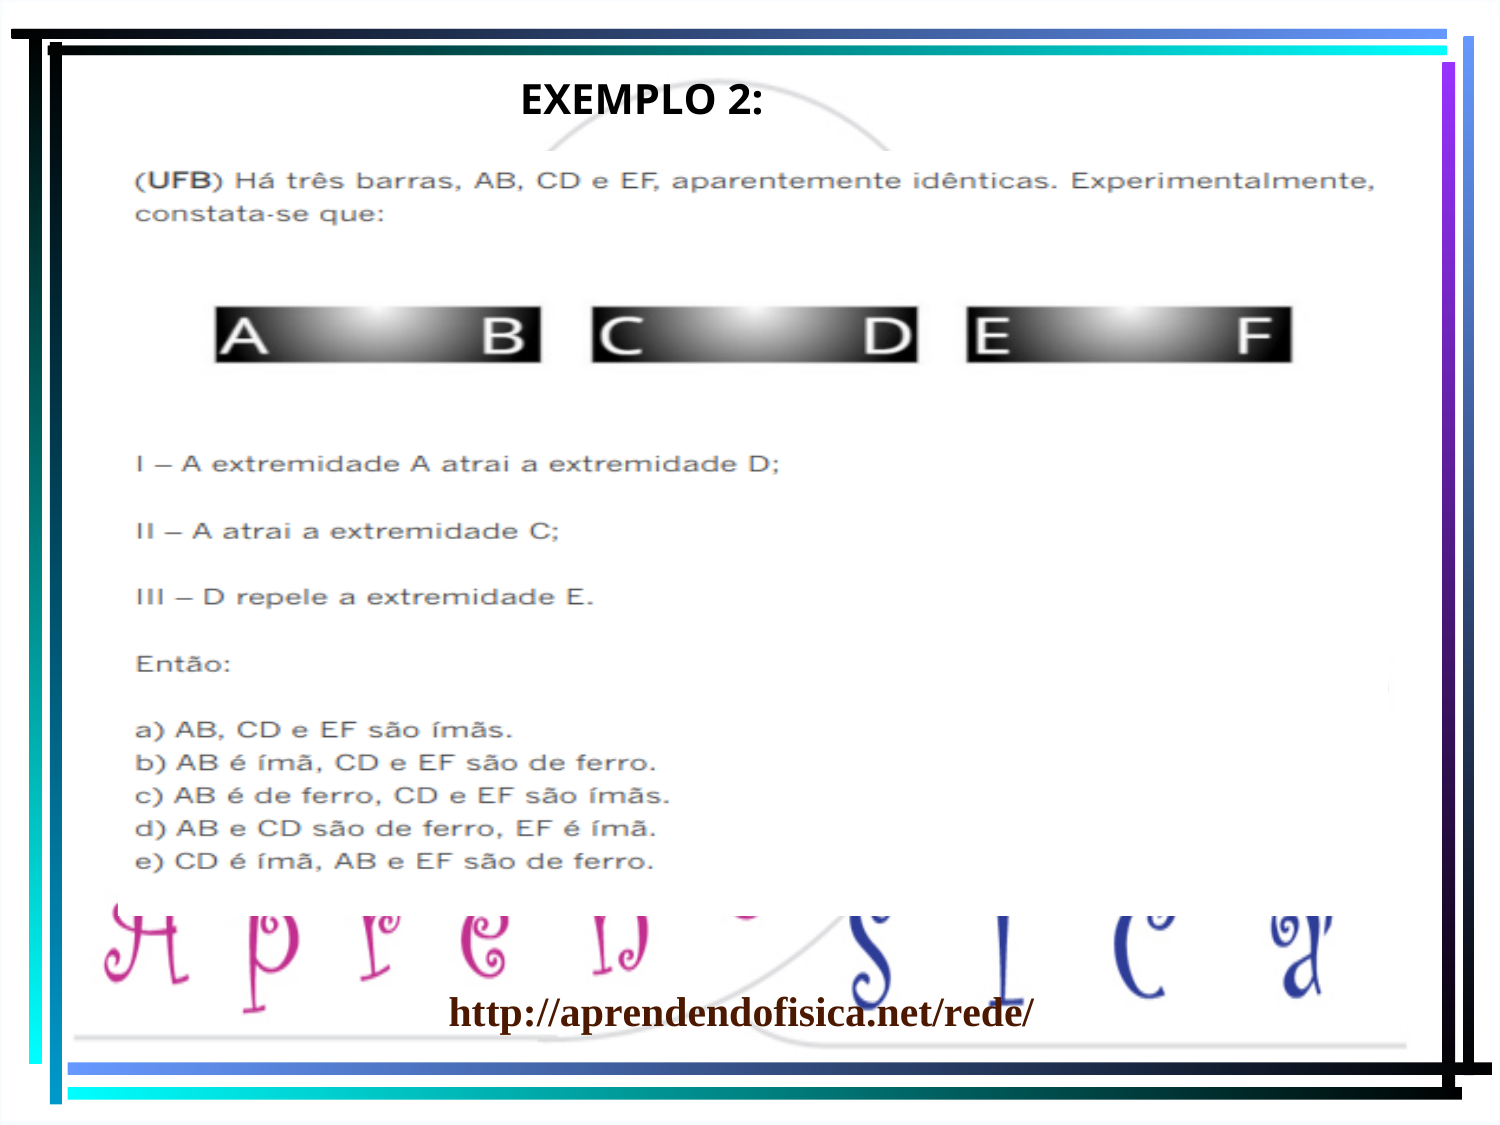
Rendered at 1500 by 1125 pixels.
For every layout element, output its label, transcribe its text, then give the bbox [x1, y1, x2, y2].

text_box [872, 144, 902, 151]
text_box http://aprendendofisica.net/rede/ [383, 974, 1050, 1046]
title EXEMPLO 2: [505, 62, 827, 148]
picture [0, 0, 1500, 1125]
